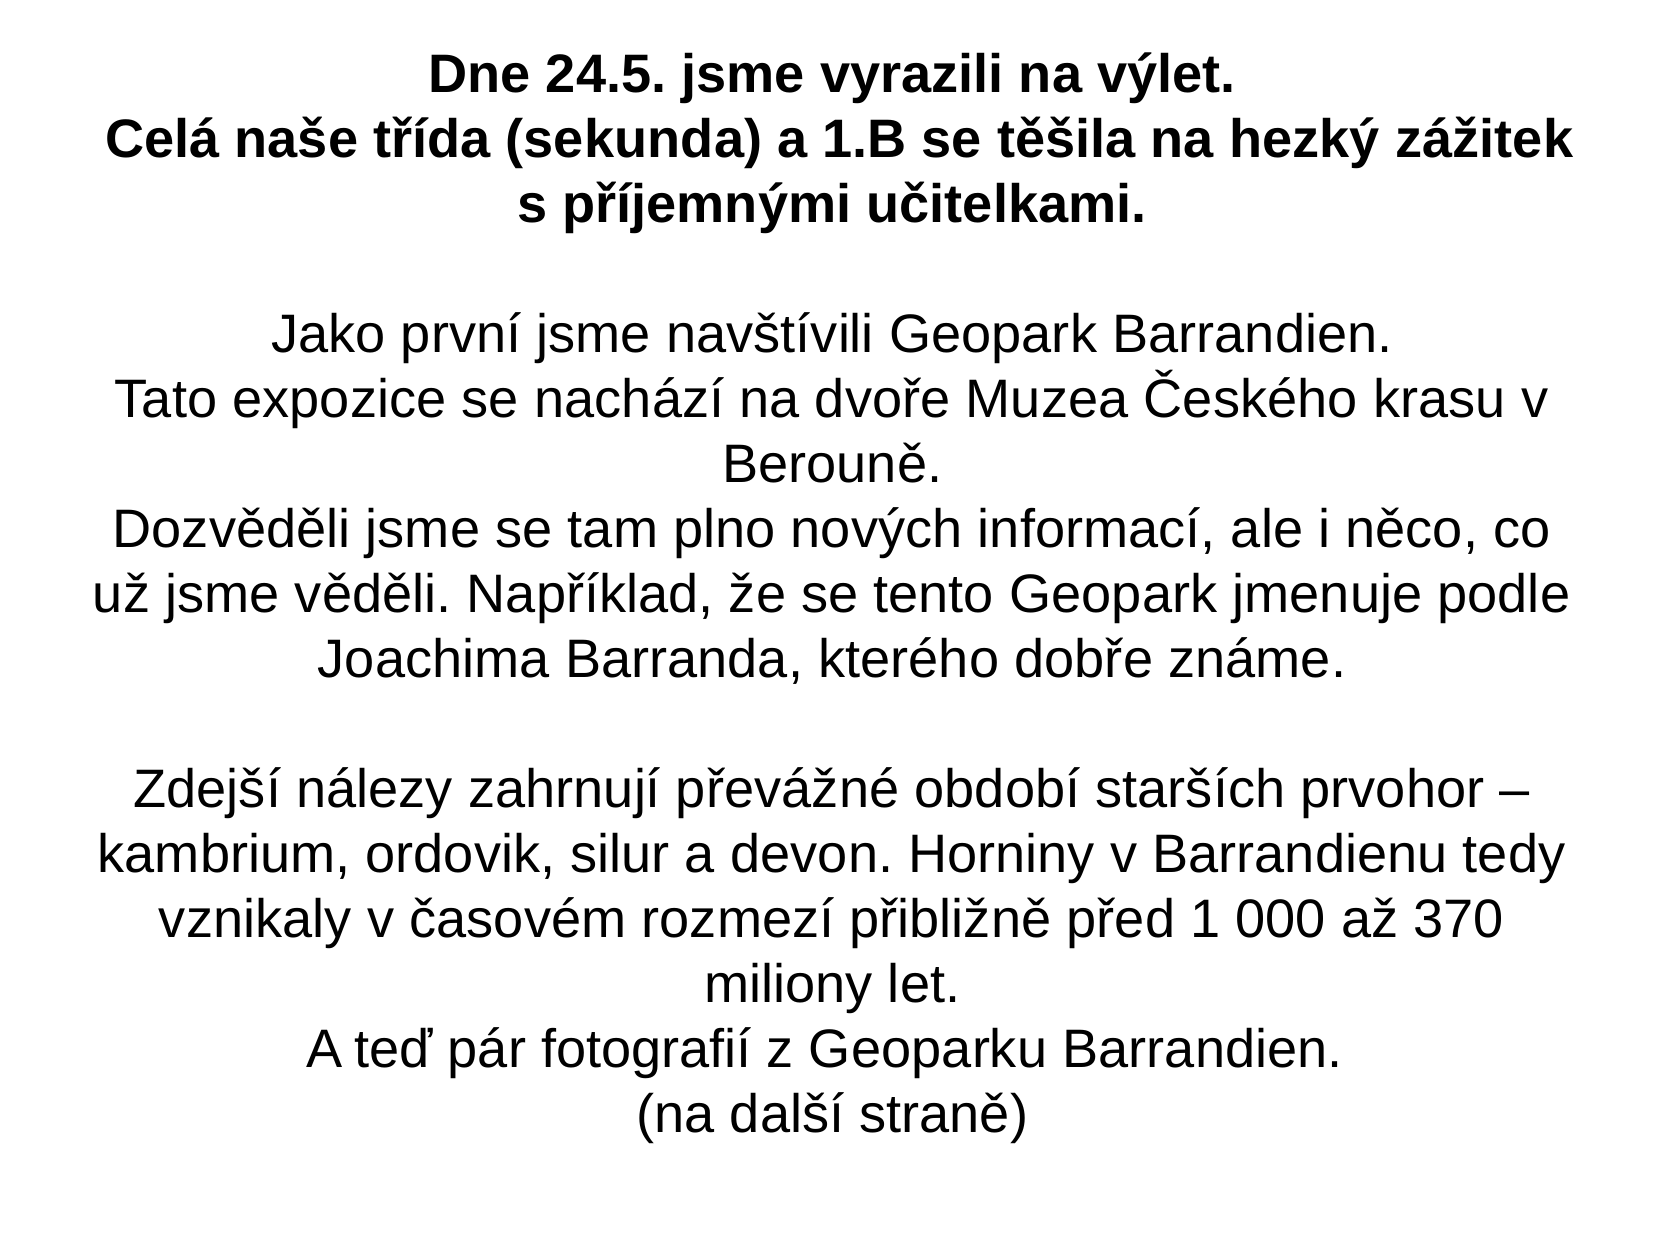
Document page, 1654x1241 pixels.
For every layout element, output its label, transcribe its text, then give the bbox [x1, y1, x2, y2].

title Dne 24.5. jsme vyrazili na výlet. Celá naše třída (sekunda) a 1.B se těšila na hezký zážitek s příjemnými učitelkami. Jako první jsme navštívili Geopark Barrandien. Tato expozice se nachází na dvoře Muzea Českého krasu v Berouně. Dozvěděli jsme se tam plno nových informací, ale i něco, co už jsme věděli. Například, že se tento Geopark jmenuje podle Joachima Barranda, kterého dobře známe. Zdejší nálezy zahrnují převážné období starších prvohor – kambrium, ordovik, silur a devon. Horniny v Barrandienu tedy vznikaly v časovém rozmezí přibližně před 1 000 až 370 miliony let. A teď pár fotografií z Geoparku Barrandien. (na další straně) [88, 89, 1577, 1241]
